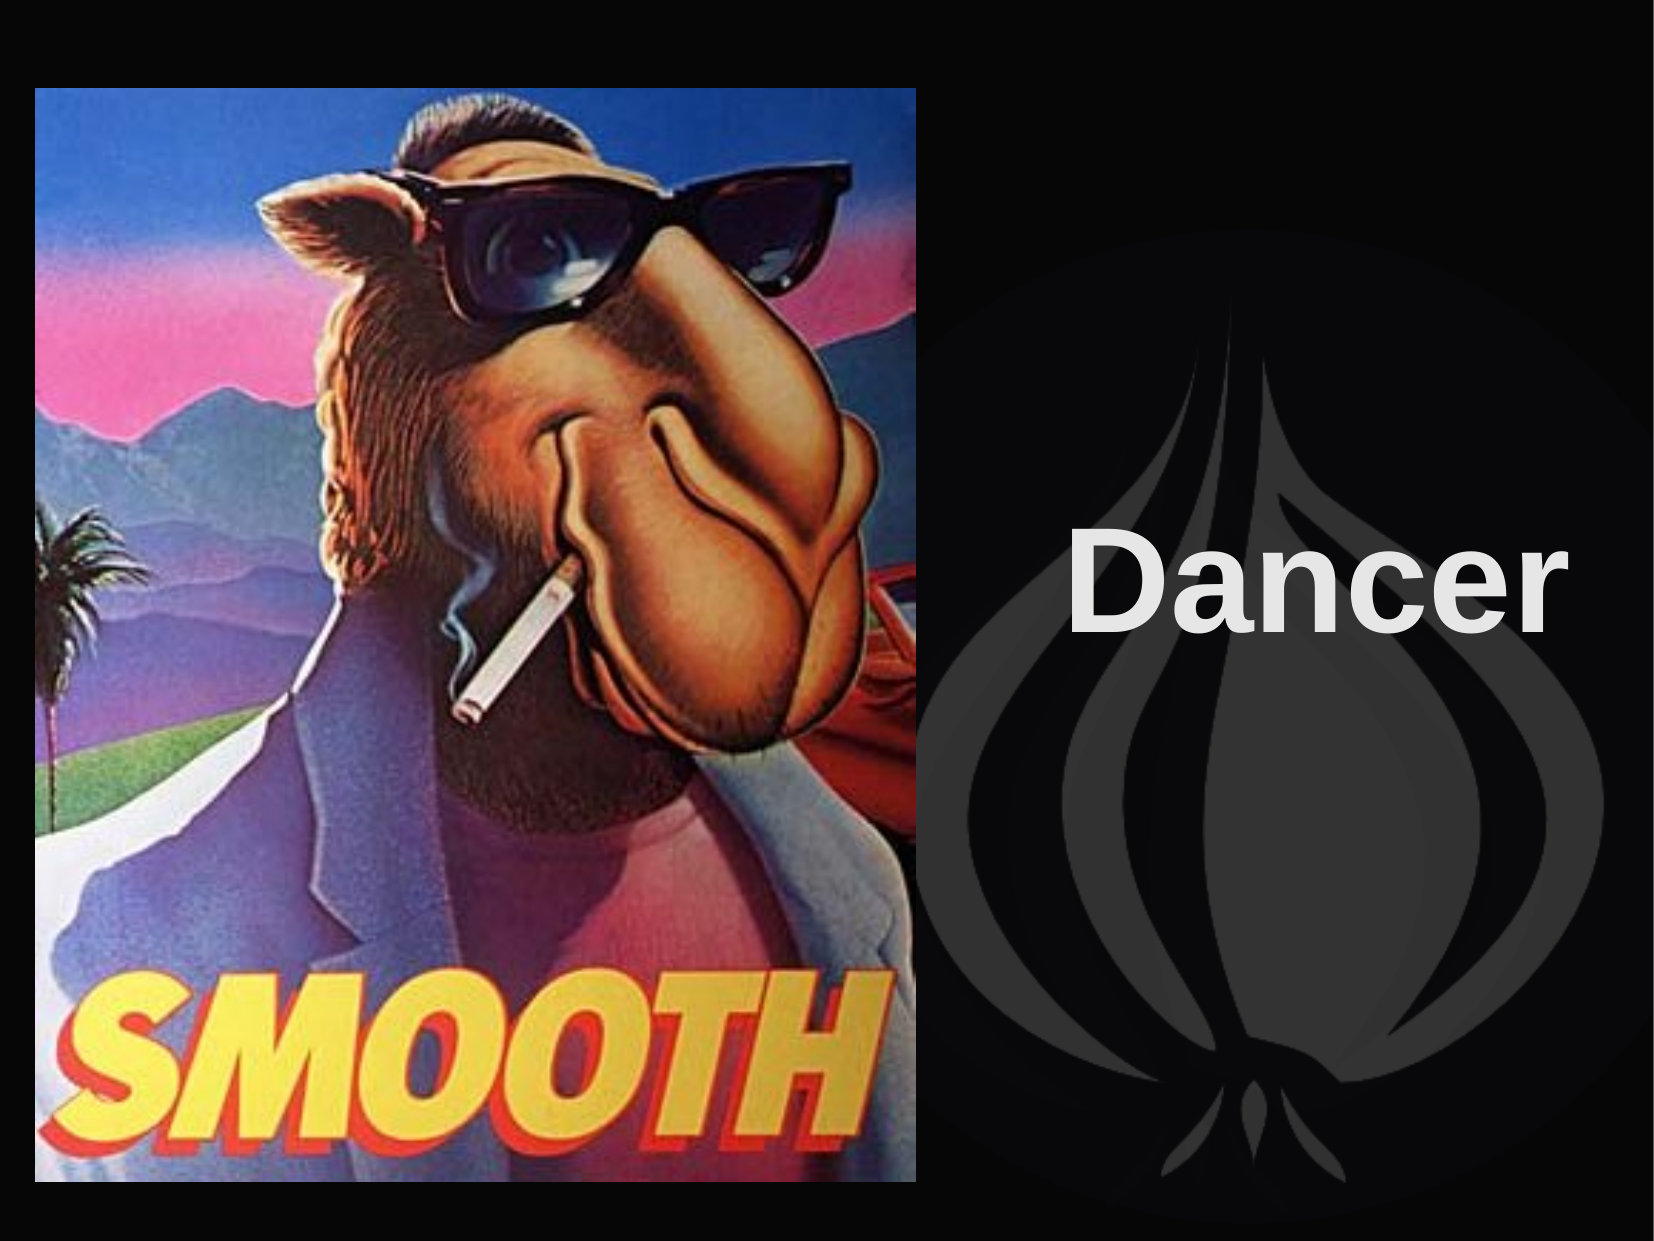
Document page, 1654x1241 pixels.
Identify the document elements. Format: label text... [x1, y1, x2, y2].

subtitle Dancer [82, 59, 1571, 1102]
picture [0, 0, 1654, 1241]
